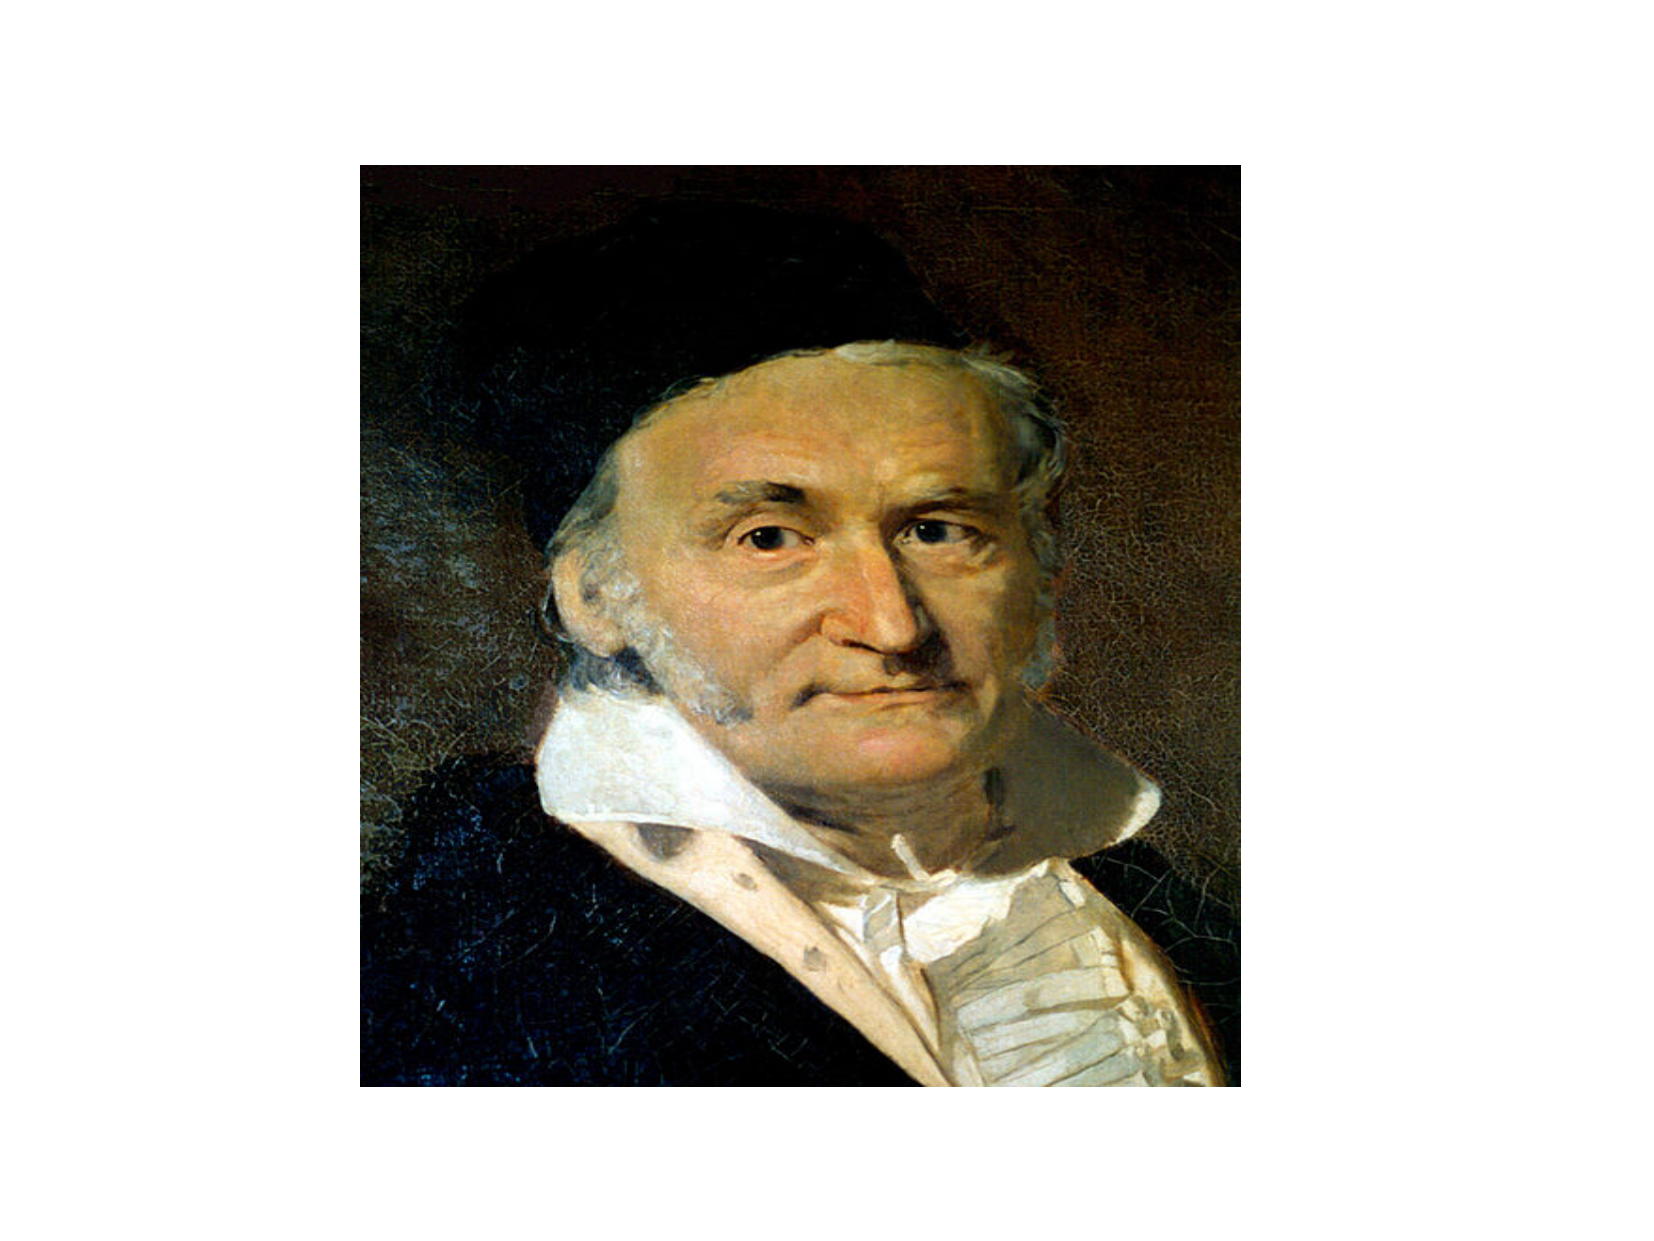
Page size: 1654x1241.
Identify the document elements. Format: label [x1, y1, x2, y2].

picture [360, 165, 1241, 1087]
